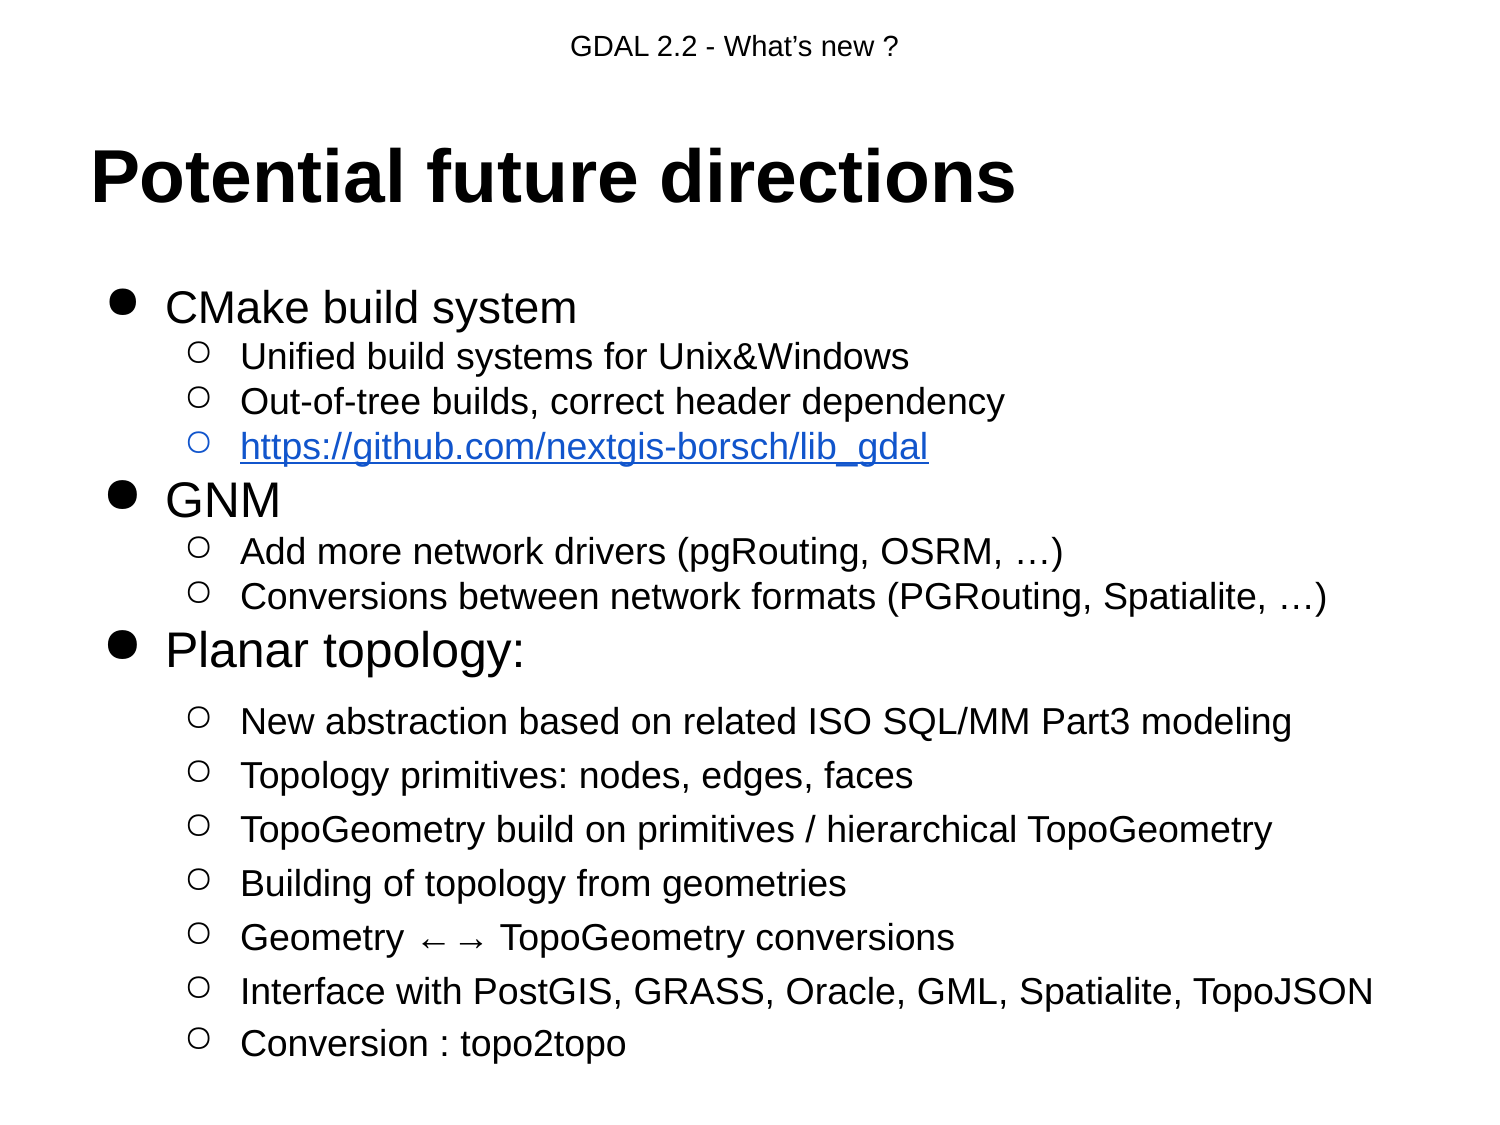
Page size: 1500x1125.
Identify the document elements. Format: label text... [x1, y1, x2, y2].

list CMake build system Unified build systems for Unix&Windows Out-of-tree builds, correct header dependency https://github.com/nextgis-borsch/lib_gdal GNM Add more network drivers (pgRouting, OSRM, …) Conversions between network formats (PGRouting, Spatialite, …) Planar topology: New abstraction based on related ISO SQL/MM Part3 modeling Topology primitives: nodes, edges, faces TopoGeometry build on primitives / hierarchical TopoGeometry Building of topology from geometries Geometry ←→ TopoGeometry conversions Interface with PostGIS, GRASS, Oracle, GML, Spatialite, TopoJSON Conversion : topo2topo [75, 262, 1425, 1078]
title Potential future directions [75, 45, 1425, 233]
